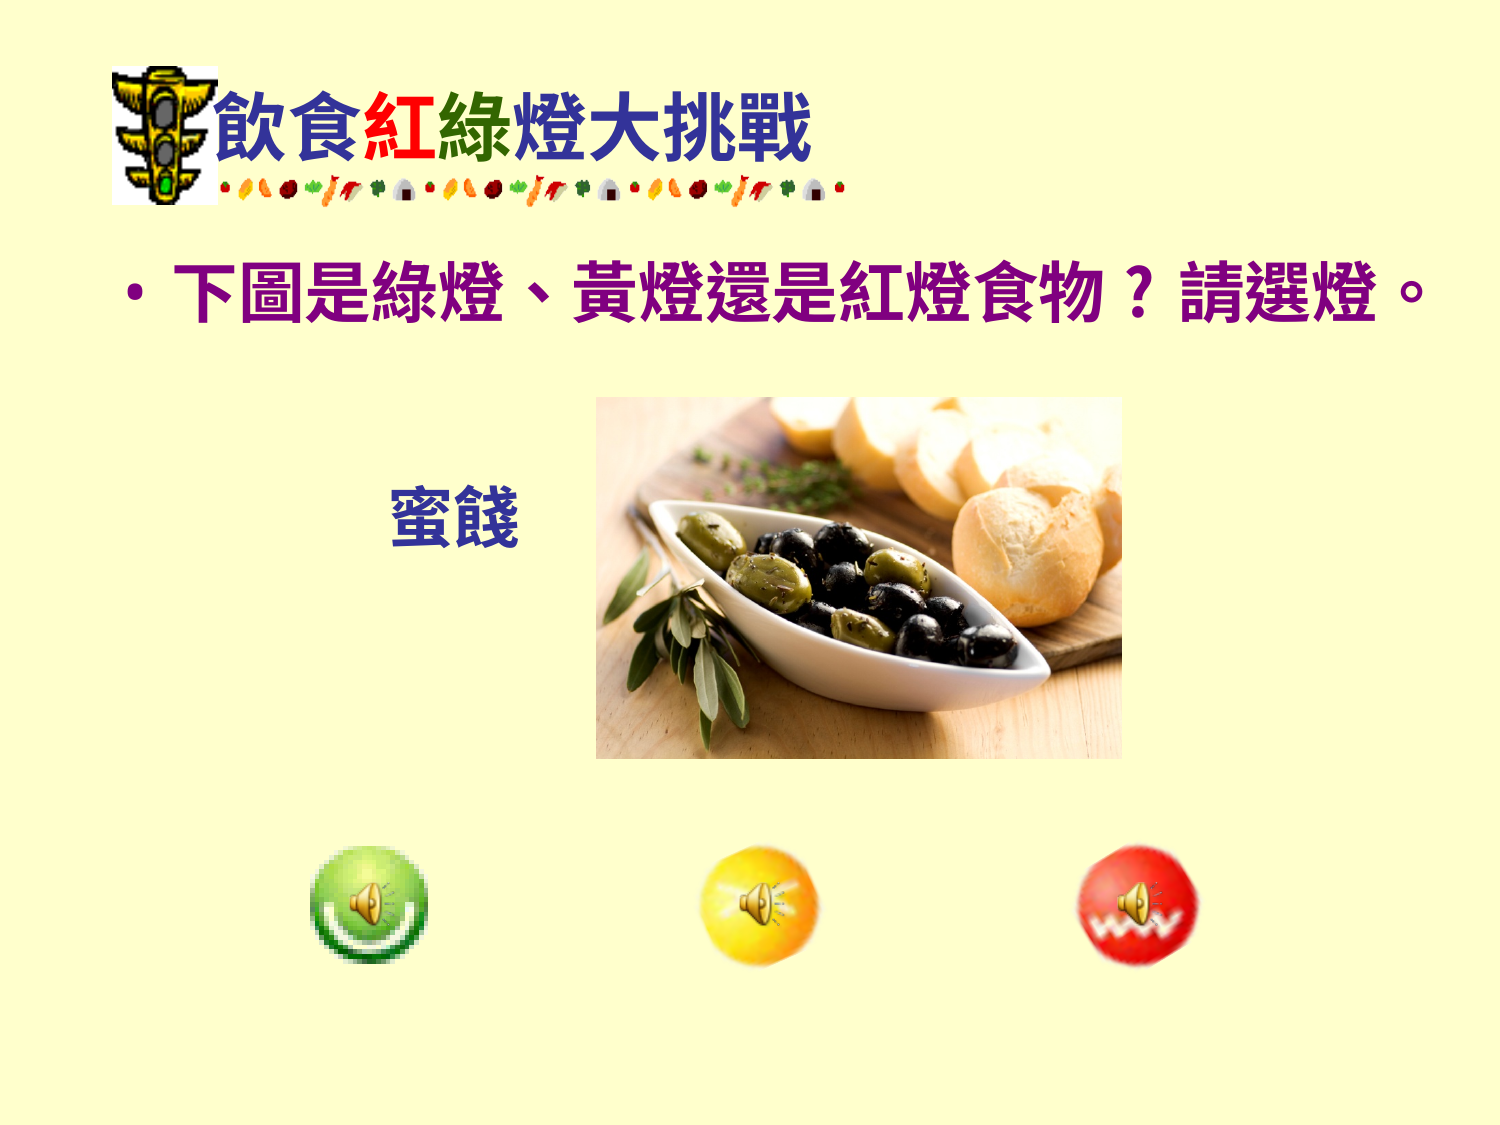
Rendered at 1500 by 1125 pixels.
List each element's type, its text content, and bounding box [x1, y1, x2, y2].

picture [112, 66, 847, 209]
picture [301, 846, 443, 964]
list 下圖是綠燈、黃燈還是紅燈食物?請選燈。 [100, 243, 1436, 351]
picture [673, 822, 850, 988]
picture [596, 397, 1122, 759]
text_box 蜜餞 [372, 467, 536, 564]
picture [1048, 817, 1231, 992]
text_box 飲食紅綠燈大挑戰 [194, 78, 868, 173]
